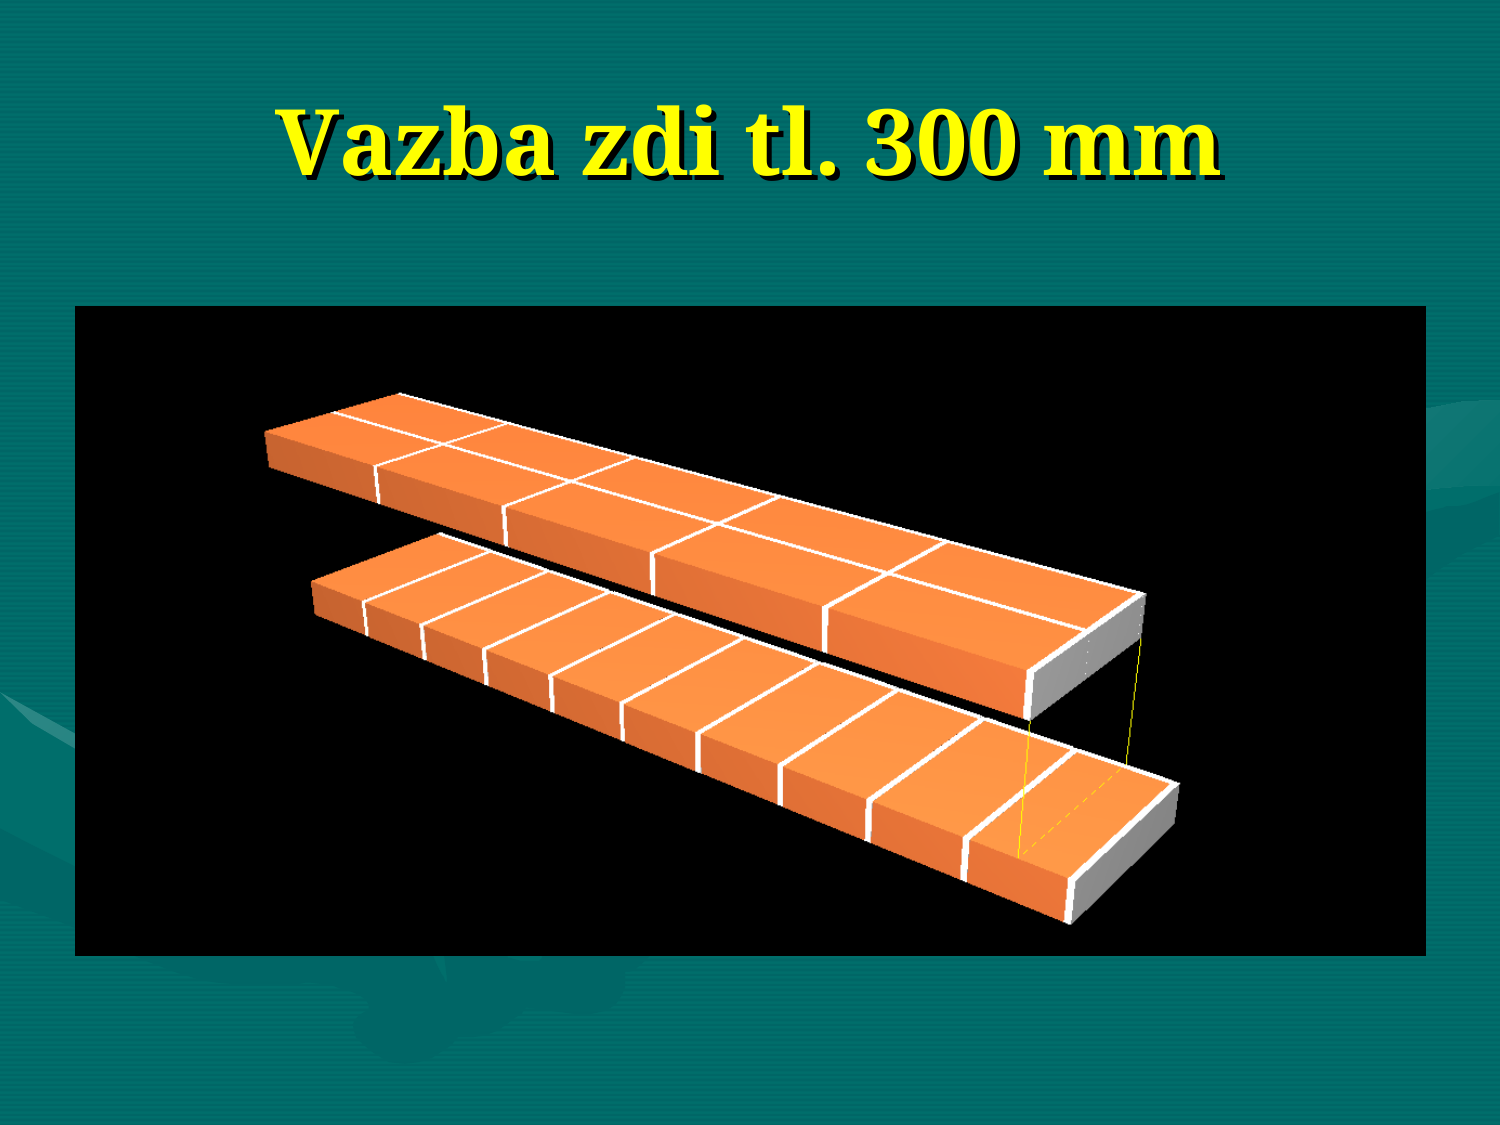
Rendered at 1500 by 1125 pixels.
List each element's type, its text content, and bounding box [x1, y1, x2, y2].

picture [75, 306, 1426, 956]
title Vazba zdi tl. 300 mm [75, 45, 1426, 233]
